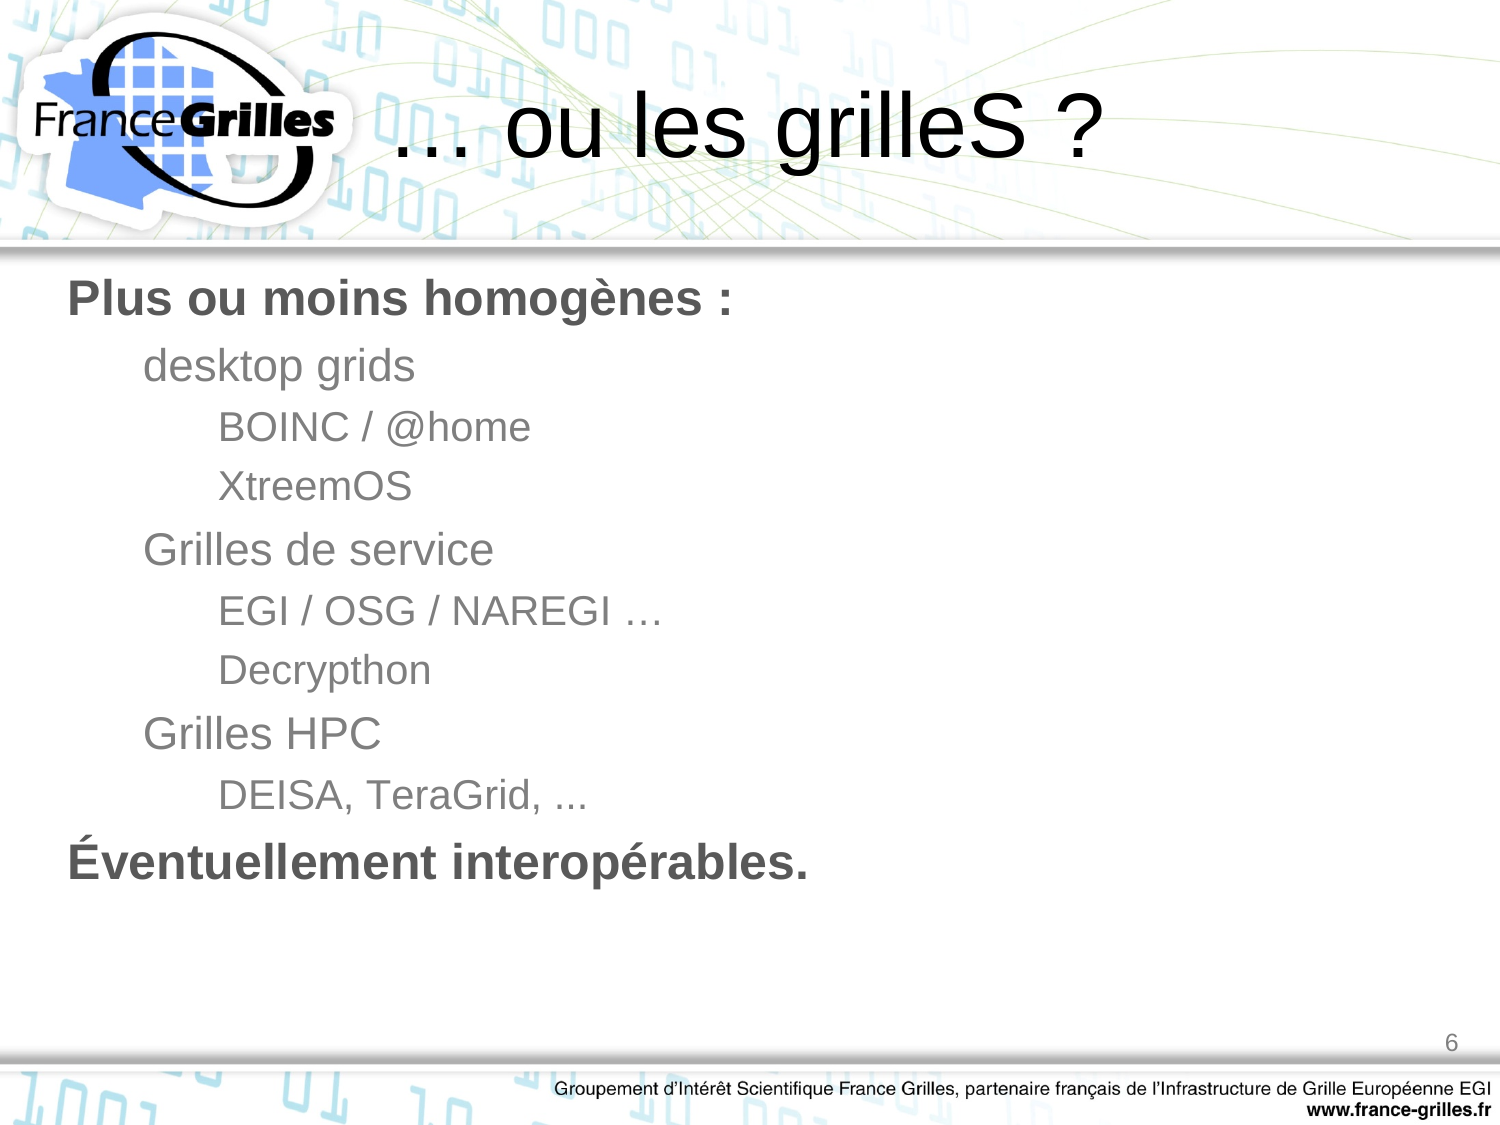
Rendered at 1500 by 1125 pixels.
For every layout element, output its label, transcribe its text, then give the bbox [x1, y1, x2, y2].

picture [0, 0, 1500, 1125]
title … ou les grilleS ? [372, 7, 1459, 244]
list Plus ou moins homogènes : desktop grids BOINC / @home XtreemOS Grilles de service EGI / OSG / NAREGI … Decrypthon Grilles HPC DEISA, TeraGrid, ... Éventuellement interopérables. [53, 262, 1459, 1024]
